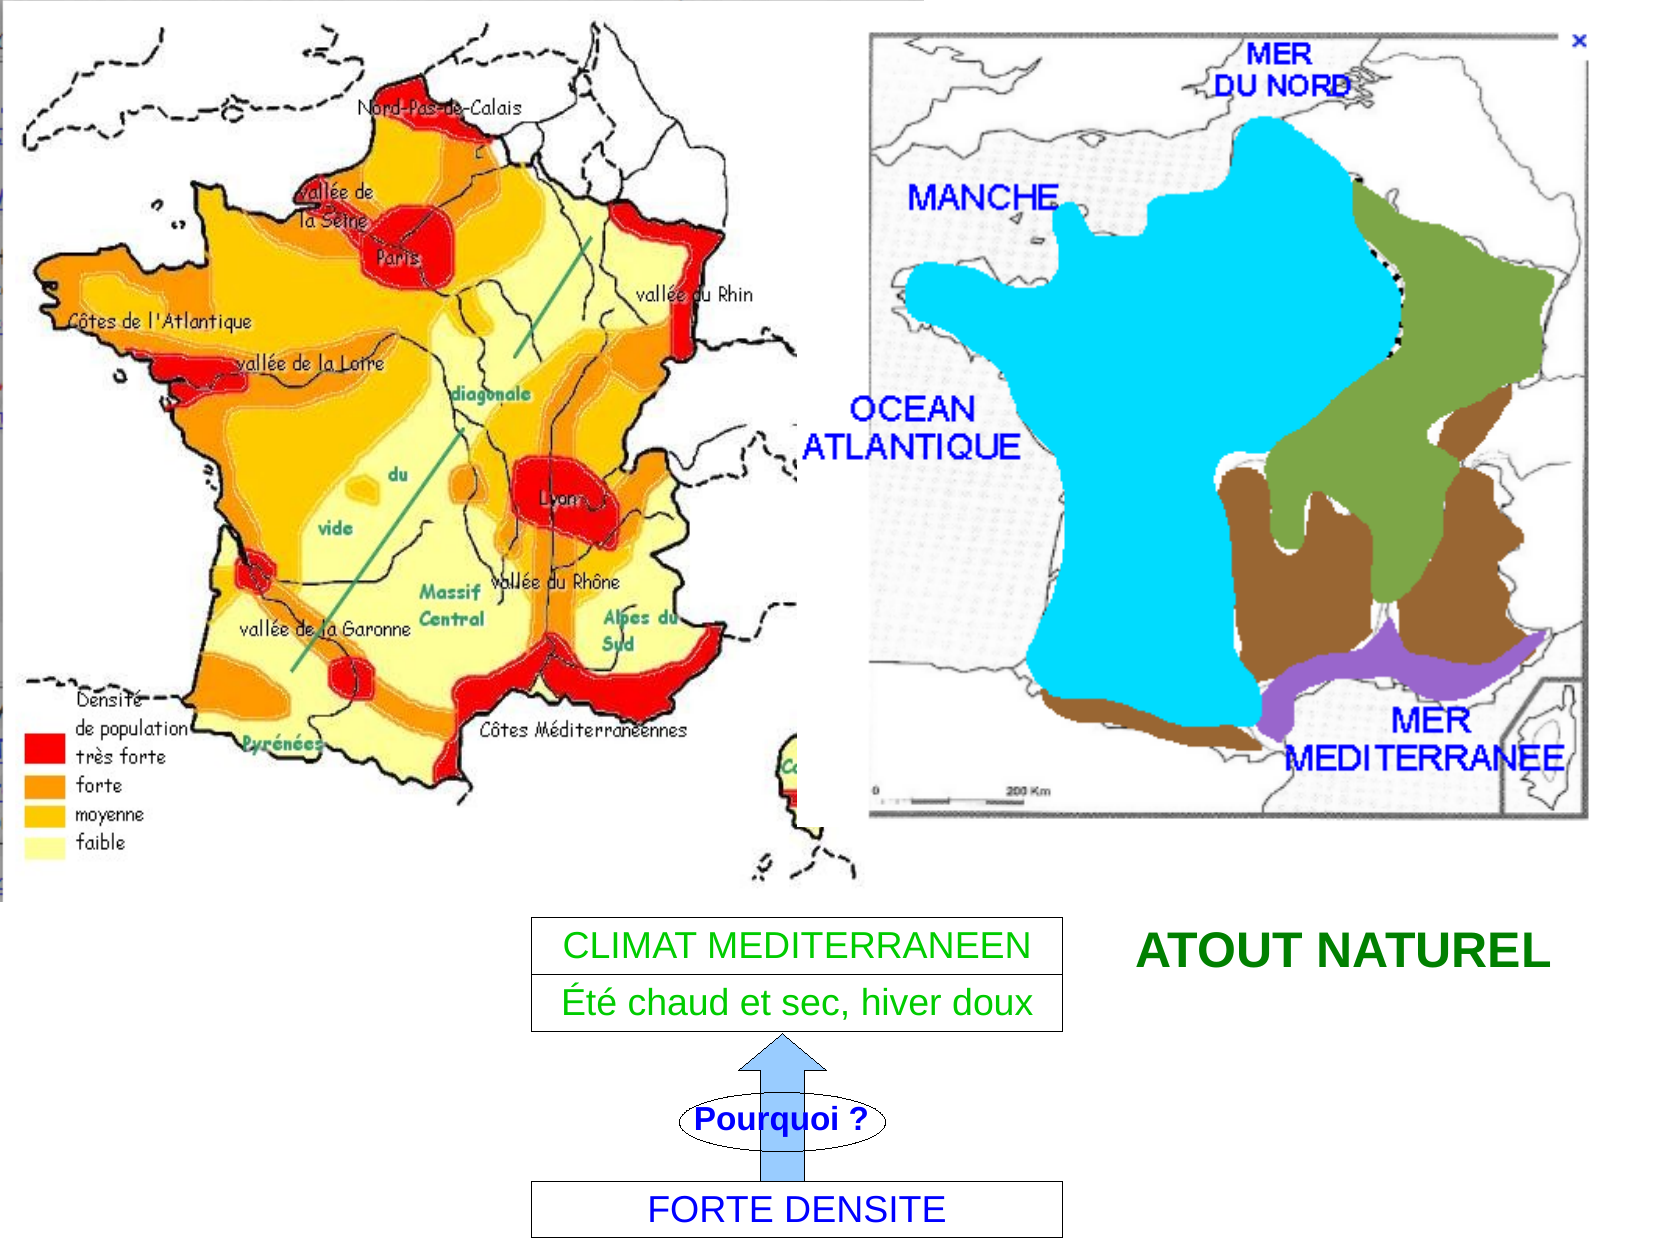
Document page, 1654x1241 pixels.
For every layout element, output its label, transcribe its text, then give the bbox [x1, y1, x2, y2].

text_box CLIMAT MEDITERRANEEN [531, 917, 1063, 974]
text_box FORTE DENSITE [531, 1181, 1063, 1238]
text_box ATOUT NATUREL [1092, 915, 1595, 1034]
text_box [738, 1033, 827, 1092]
picture [0, 0, 1595, 902]
text_box [760, 1146, 805, 1182]
text_box Pourquoi ? [679, 1092, 886, 1146]
text_box Été chaud et sec, hiver doux [531, 974, 1063, 1032]
